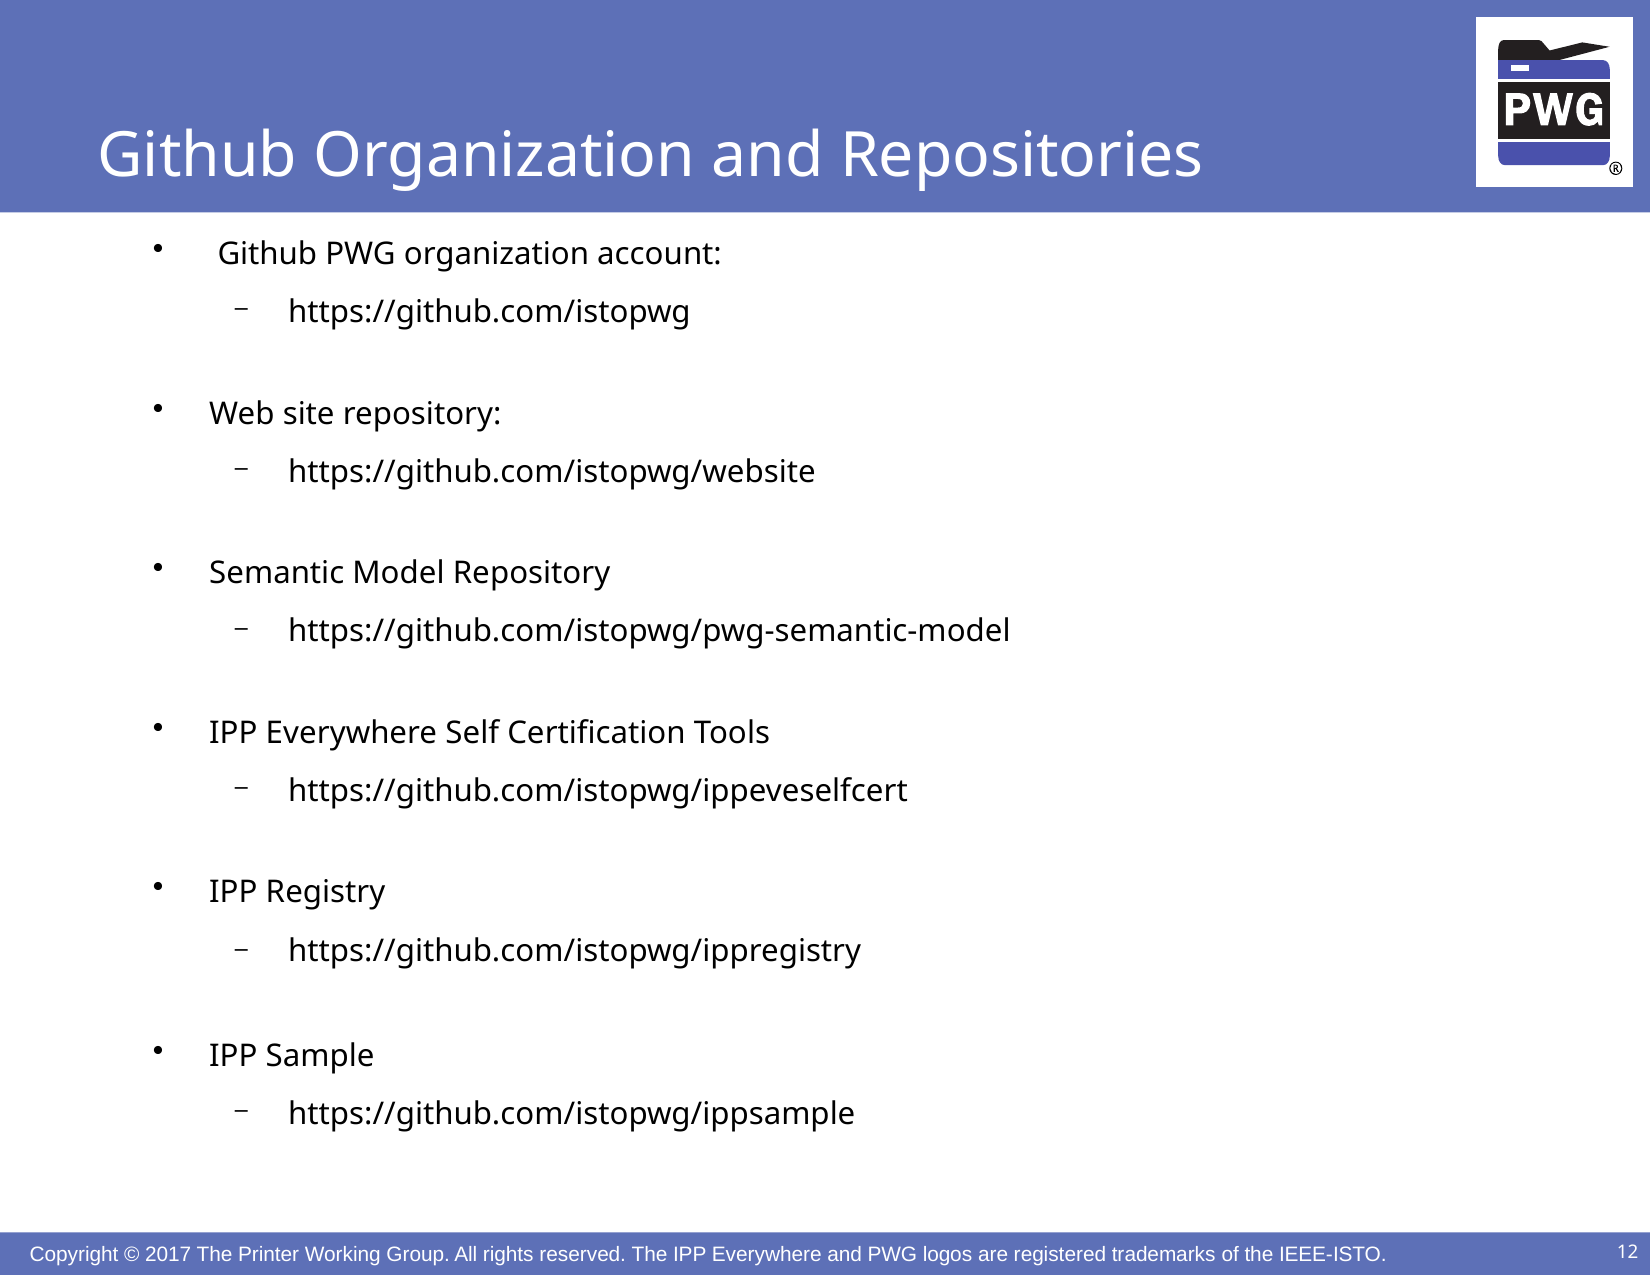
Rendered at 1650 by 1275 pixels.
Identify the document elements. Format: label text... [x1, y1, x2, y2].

title Github Organization and Repositories [82, 8, 1449, 198]
list Github PWG organization account: https://github.com/istopwg Web site repository: https://github.com/istopwg/website Semantic Model Repository https://github.com/istopwg/pwg-semantic-model IPP Everywhere Self Certification Tools https://github.com/istopwg/ippeveselfcert IPP Registry https://github.com/istopwg/ippregistry IPP Sample https://github.com/istopwg/ippsample [138, 225, 1623, 1203]
